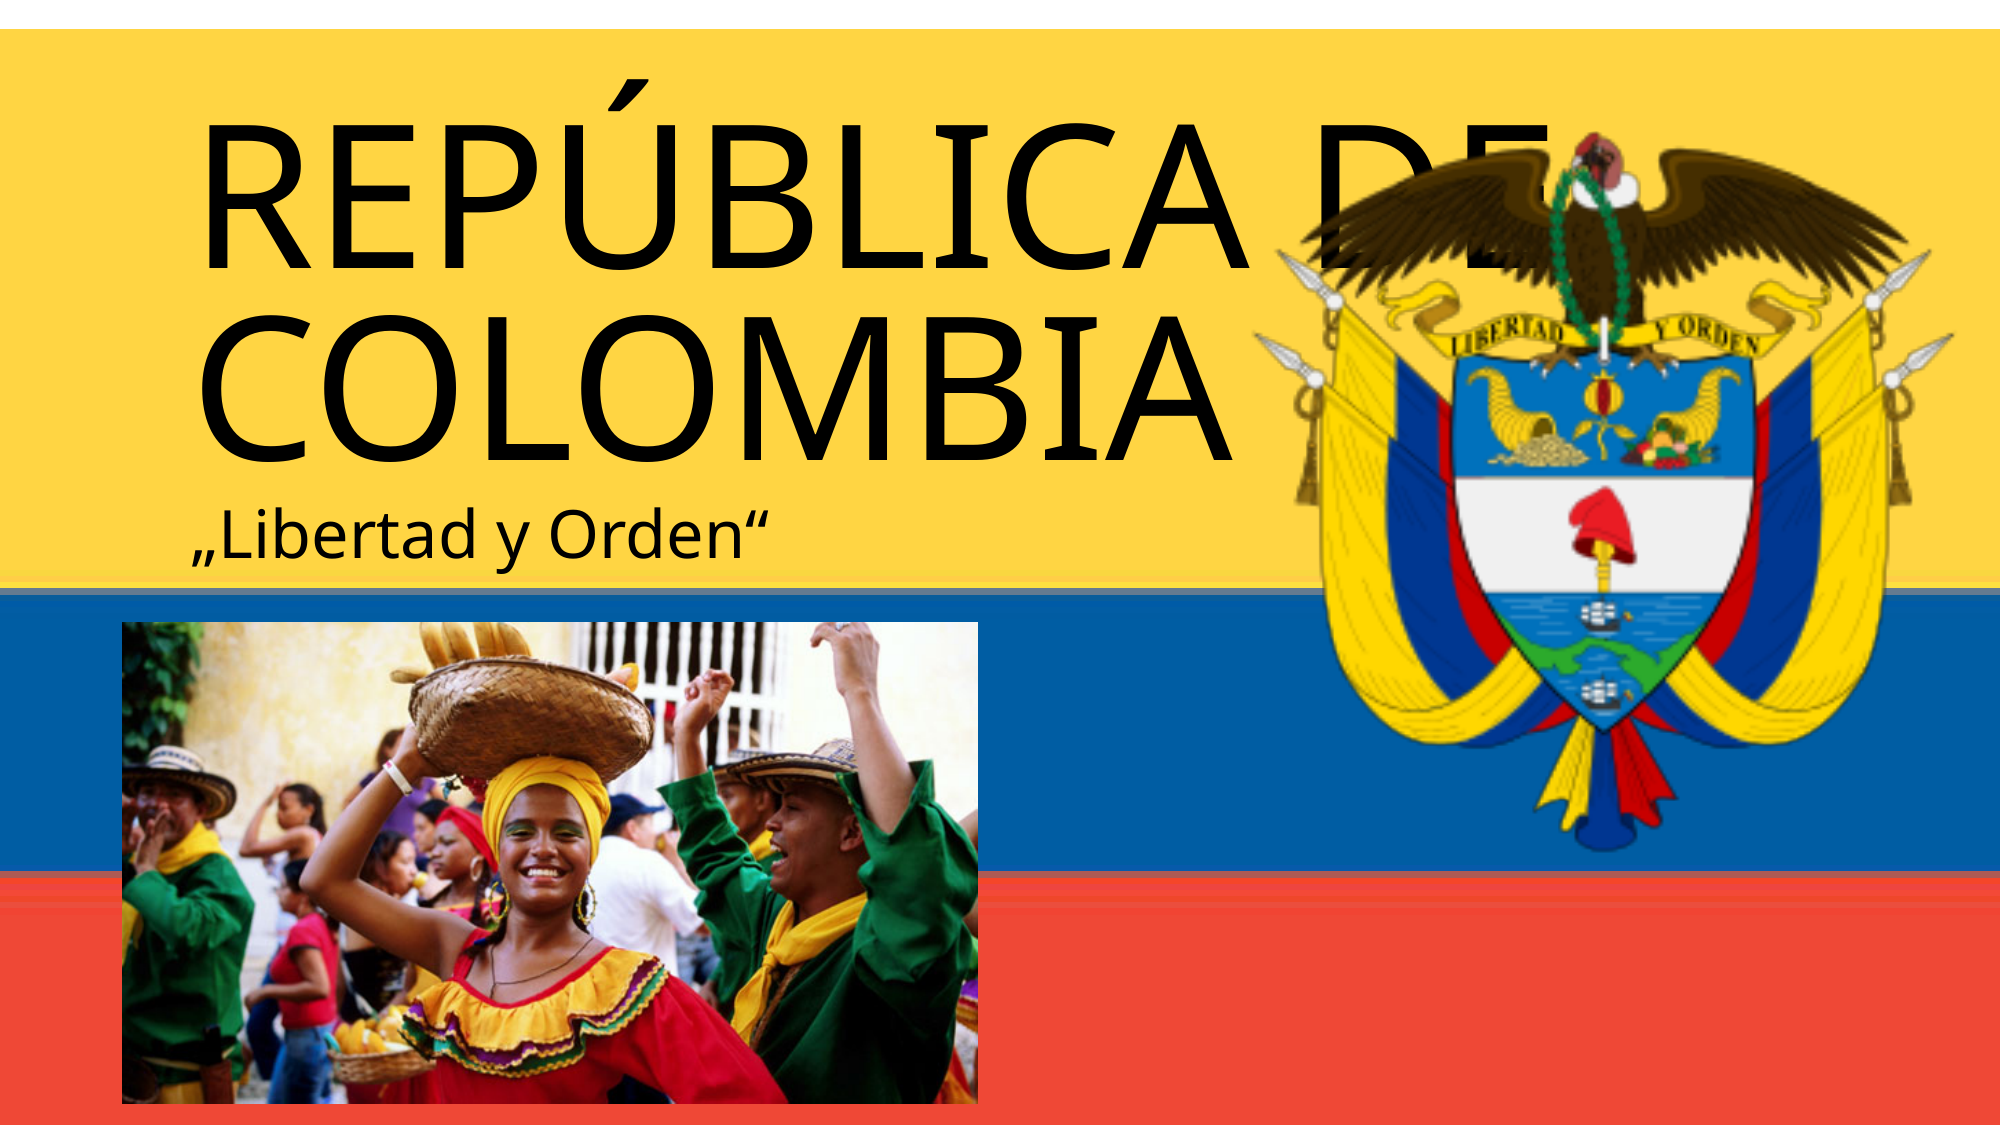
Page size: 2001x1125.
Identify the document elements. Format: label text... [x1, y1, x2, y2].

title República de Colombia [175, 57, 1811, 493]
subtitle „Libertad y Orden“ [175, 493, 1250, 669]
picture [0, 29, 2000, 1125]
